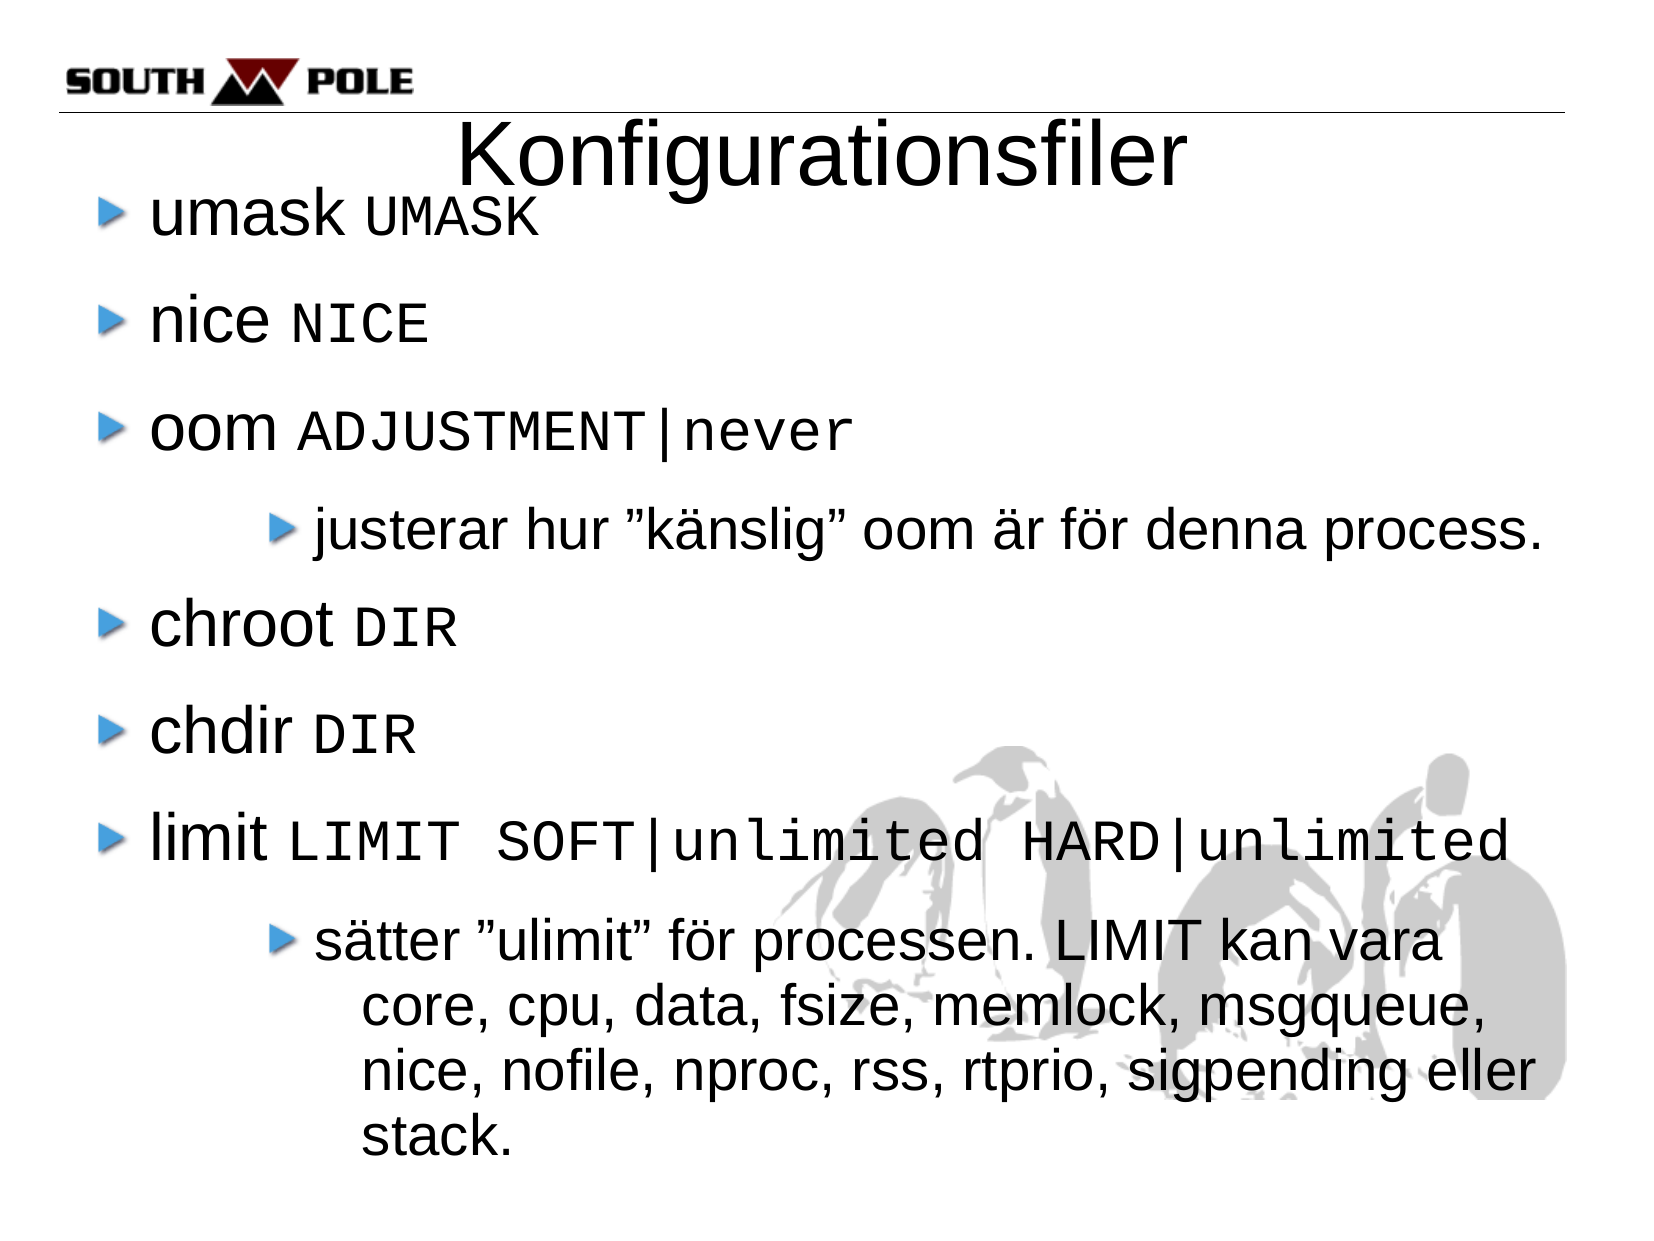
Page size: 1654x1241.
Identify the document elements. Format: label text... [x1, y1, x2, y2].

title Konfigurationsfiler [78, 50, 1567, 174]
list umask UMASK nice NICE oom ADJUSTMENT|never justerar hur ”känslig” oom är för denna process. chroot DIR chdir DIR limit LIMIT SOFT|unlimited HARD|unlimited sätter ”ulimit” för processen. LIMIT kan vara core, cpu, data, fsize, memlock, msgqueue, nice, nofile, nproc, rss, rtprio, sigpending eller stack. [78, 174, 1567, 1206]
picture [66, 58, 78, 106]
